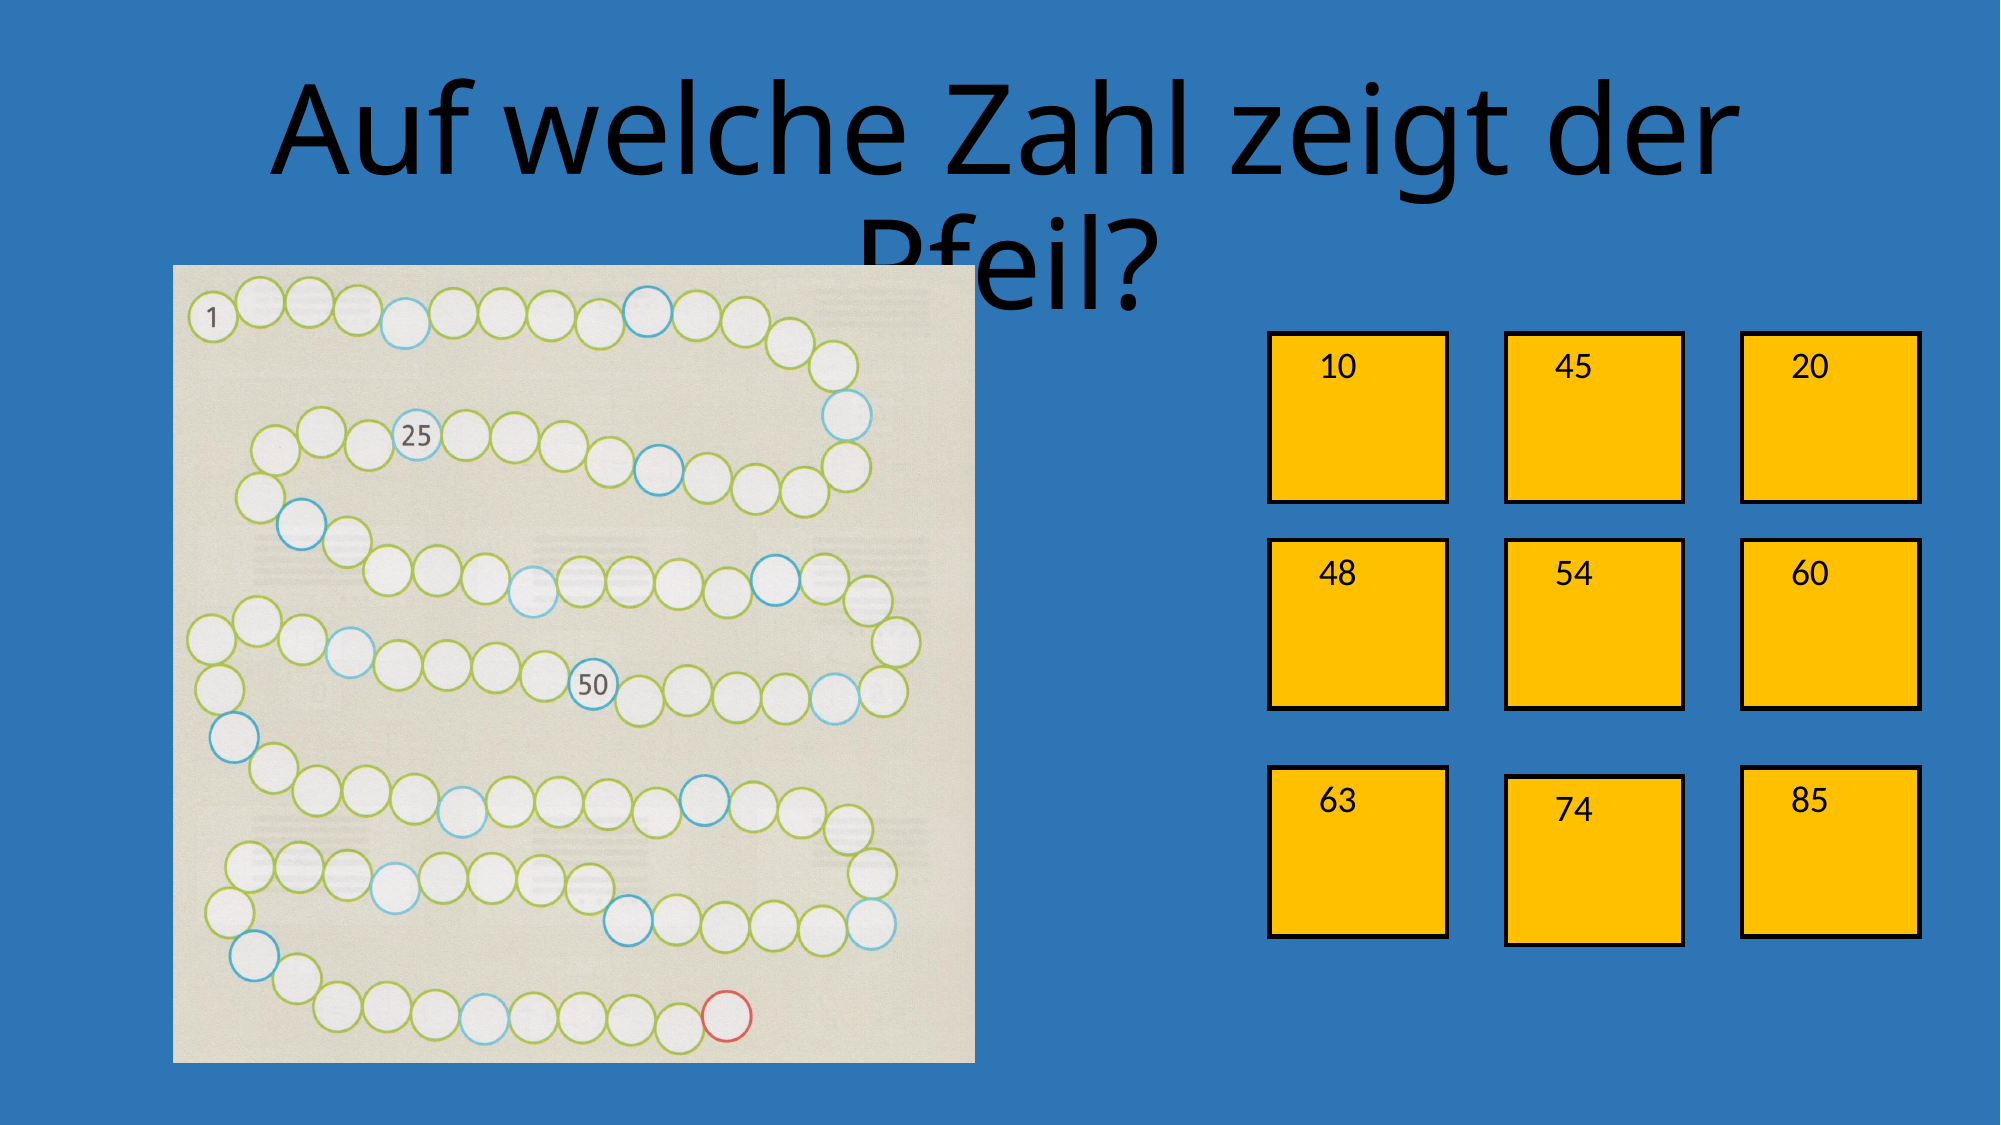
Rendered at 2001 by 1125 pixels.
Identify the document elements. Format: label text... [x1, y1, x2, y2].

text_box 74 [1505, 776, 1684, 945]
picture [173, 265, 975, 1063]
text_box 20 [1742, 333, 1920, 502]
text_box 48 [1269, 539, 1447, 709]
text_box 63 [1269, 767, 1447, 937]
text_box 54 [1505, 539, 1684, 709]
text_box 45 [1505, 333, 1684, 502]
text_box 10 [1269, 333, 1447, 502]
title Auf welche Zahl zeigt der Pfeil? [153, 59, 1861, 237]
text_box 85 [1742, 767, 1920, 937]
text_box 60 [1742, 539, 1920, 709]
